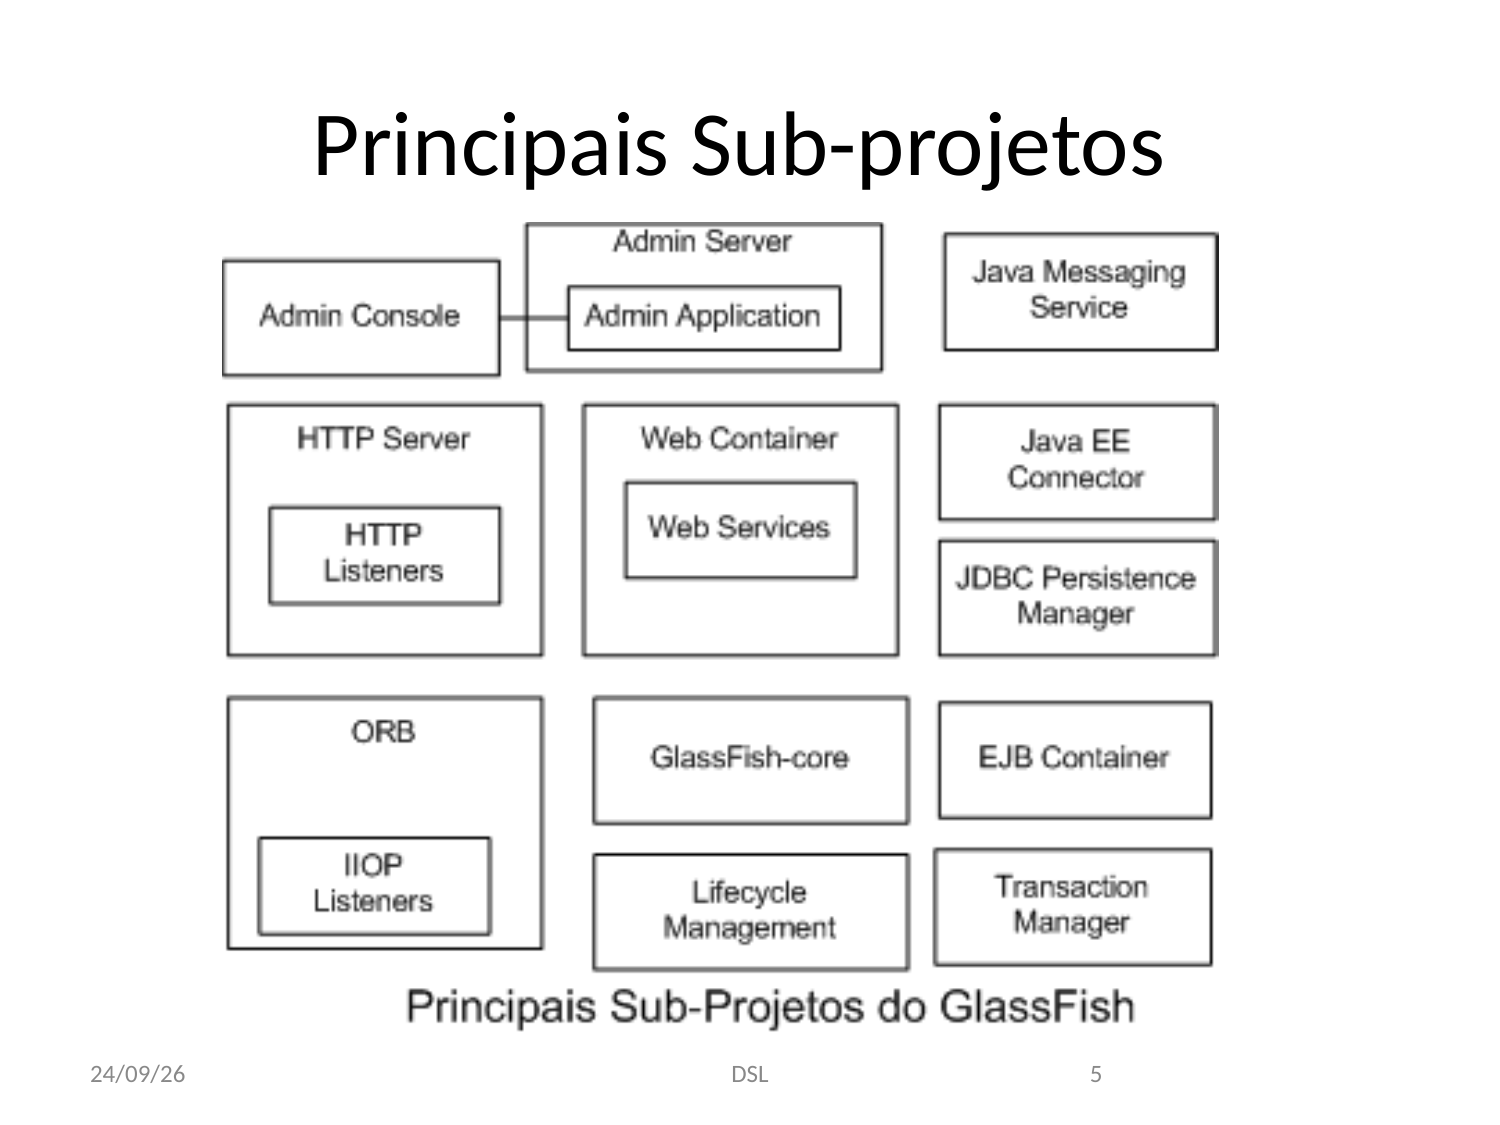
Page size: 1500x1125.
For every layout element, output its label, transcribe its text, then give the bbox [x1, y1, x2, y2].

text_box 15/12/2009 [75, 1042, 426, 1103]
picture [222, 222, 1219, 1037]
text_box 5 [1074, 1042, 1426, 1103]
title Principais Sub-projetos [75, 45, 1426, 233]
text_box DSL [512, 1042, 988, 1103]
